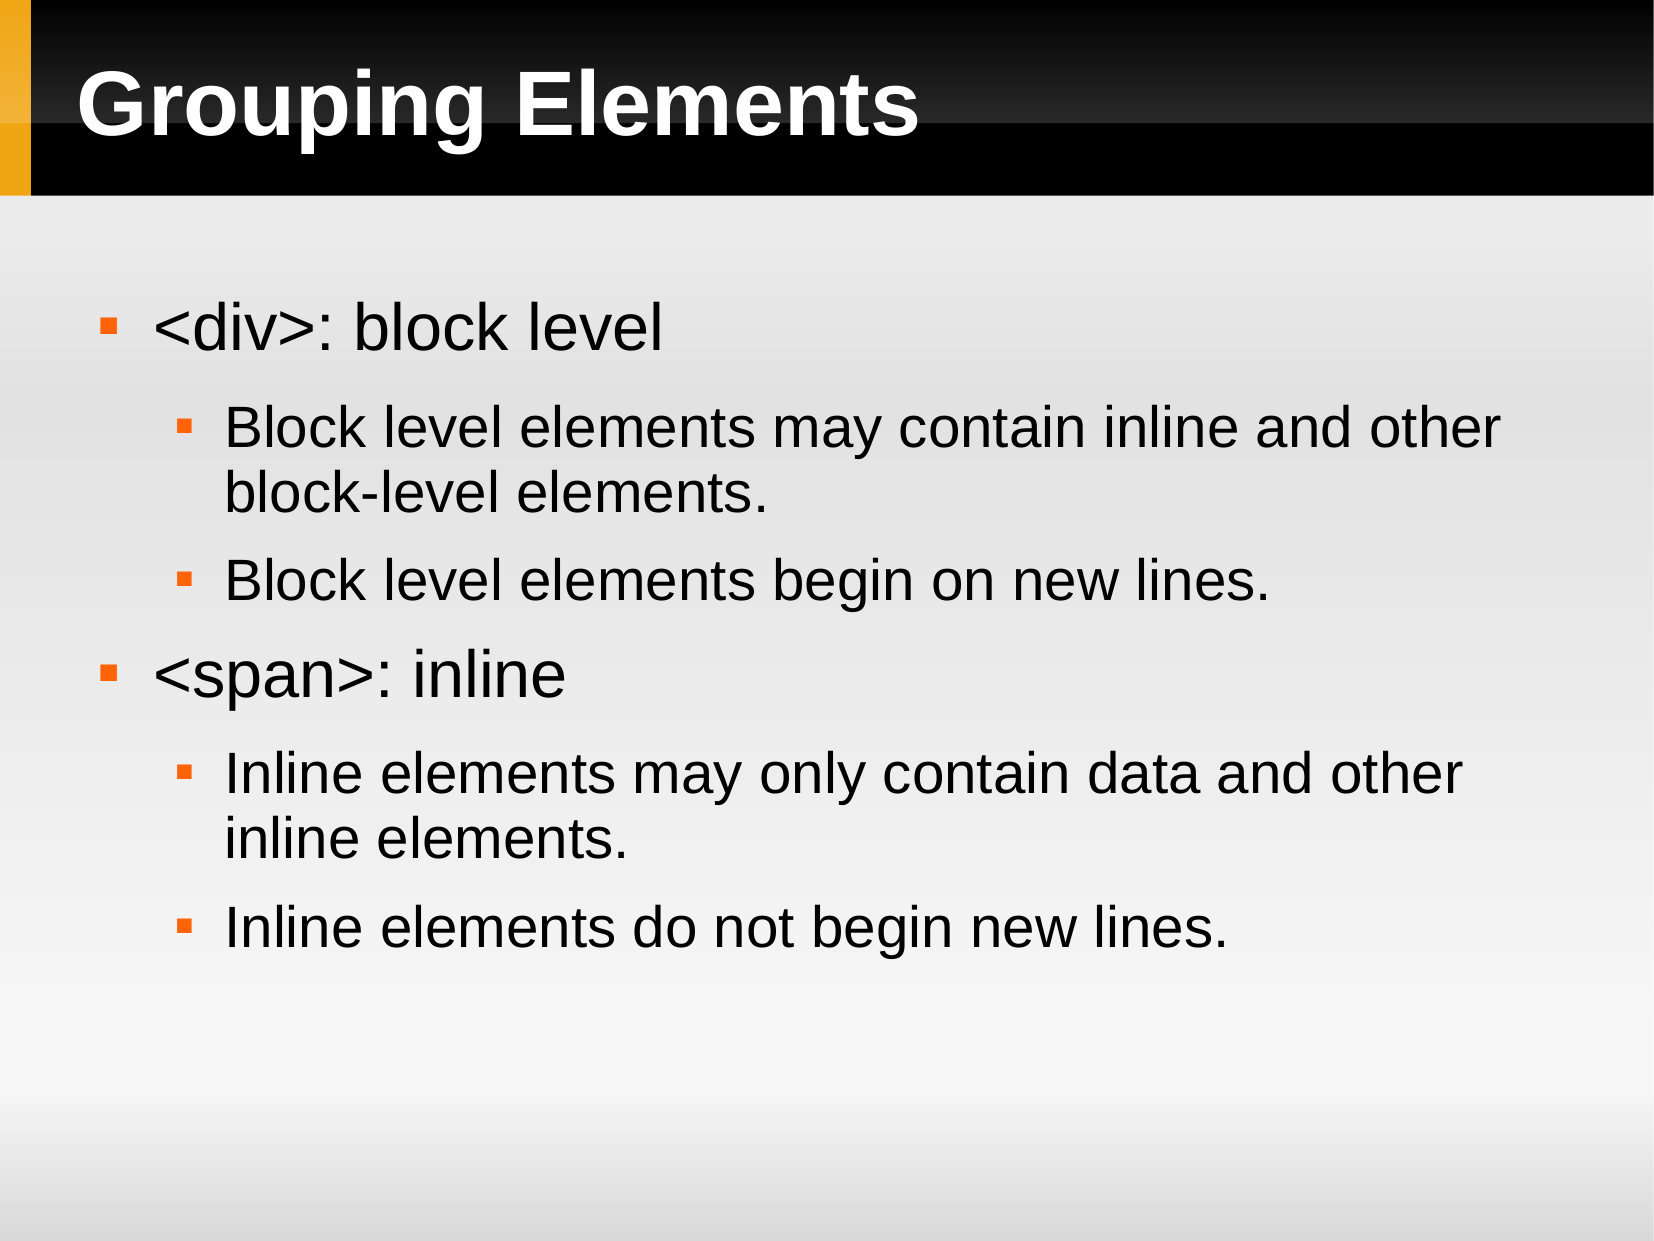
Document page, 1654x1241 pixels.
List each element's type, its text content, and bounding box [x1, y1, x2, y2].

picture [0, 0, 1654, 1241]
title Grouping Elements [76, 0, 1565, 208]
list <div>: block level Block level elements may contain inline and other block-level elements. Block level elements begin on new lines. <span>: inline Inline elements may only contain data and other inline elements. Inline elements do not begin new lines. [82, 290, 1571, 1109]
